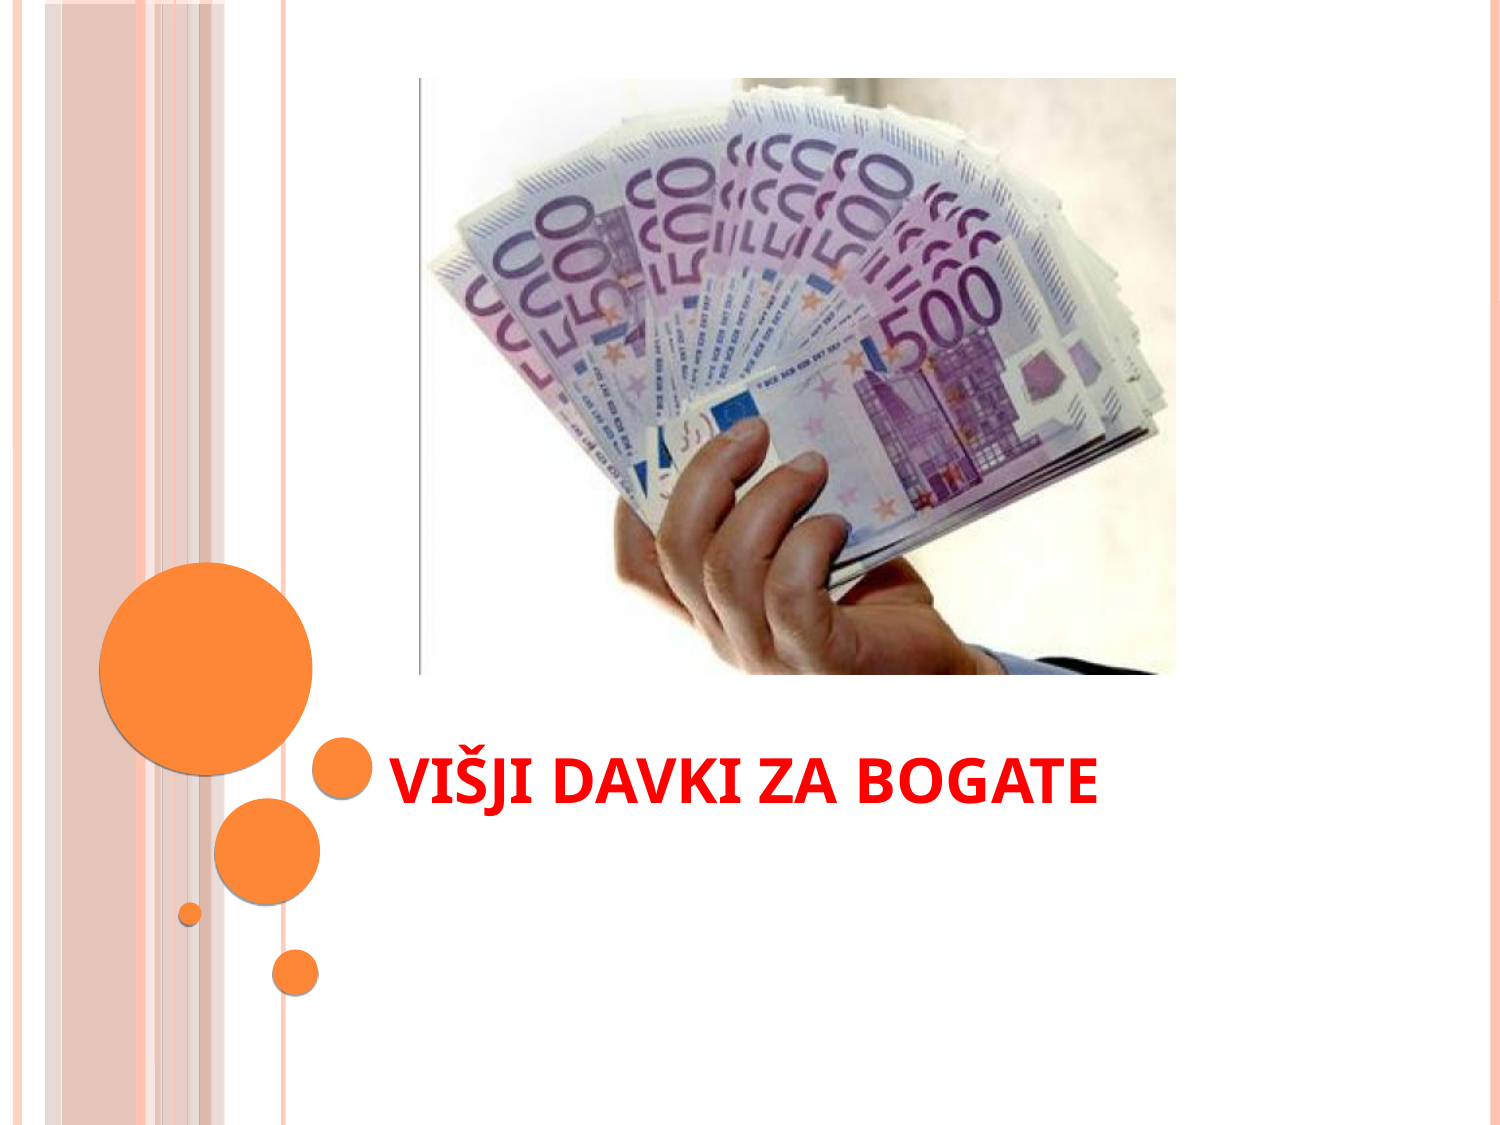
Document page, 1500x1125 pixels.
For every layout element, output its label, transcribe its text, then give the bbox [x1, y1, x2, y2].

title VIŠJI DAVKI ZA BOGATE [375, 512, 1388, 824]
picture [419, 78, 1176, 675]
